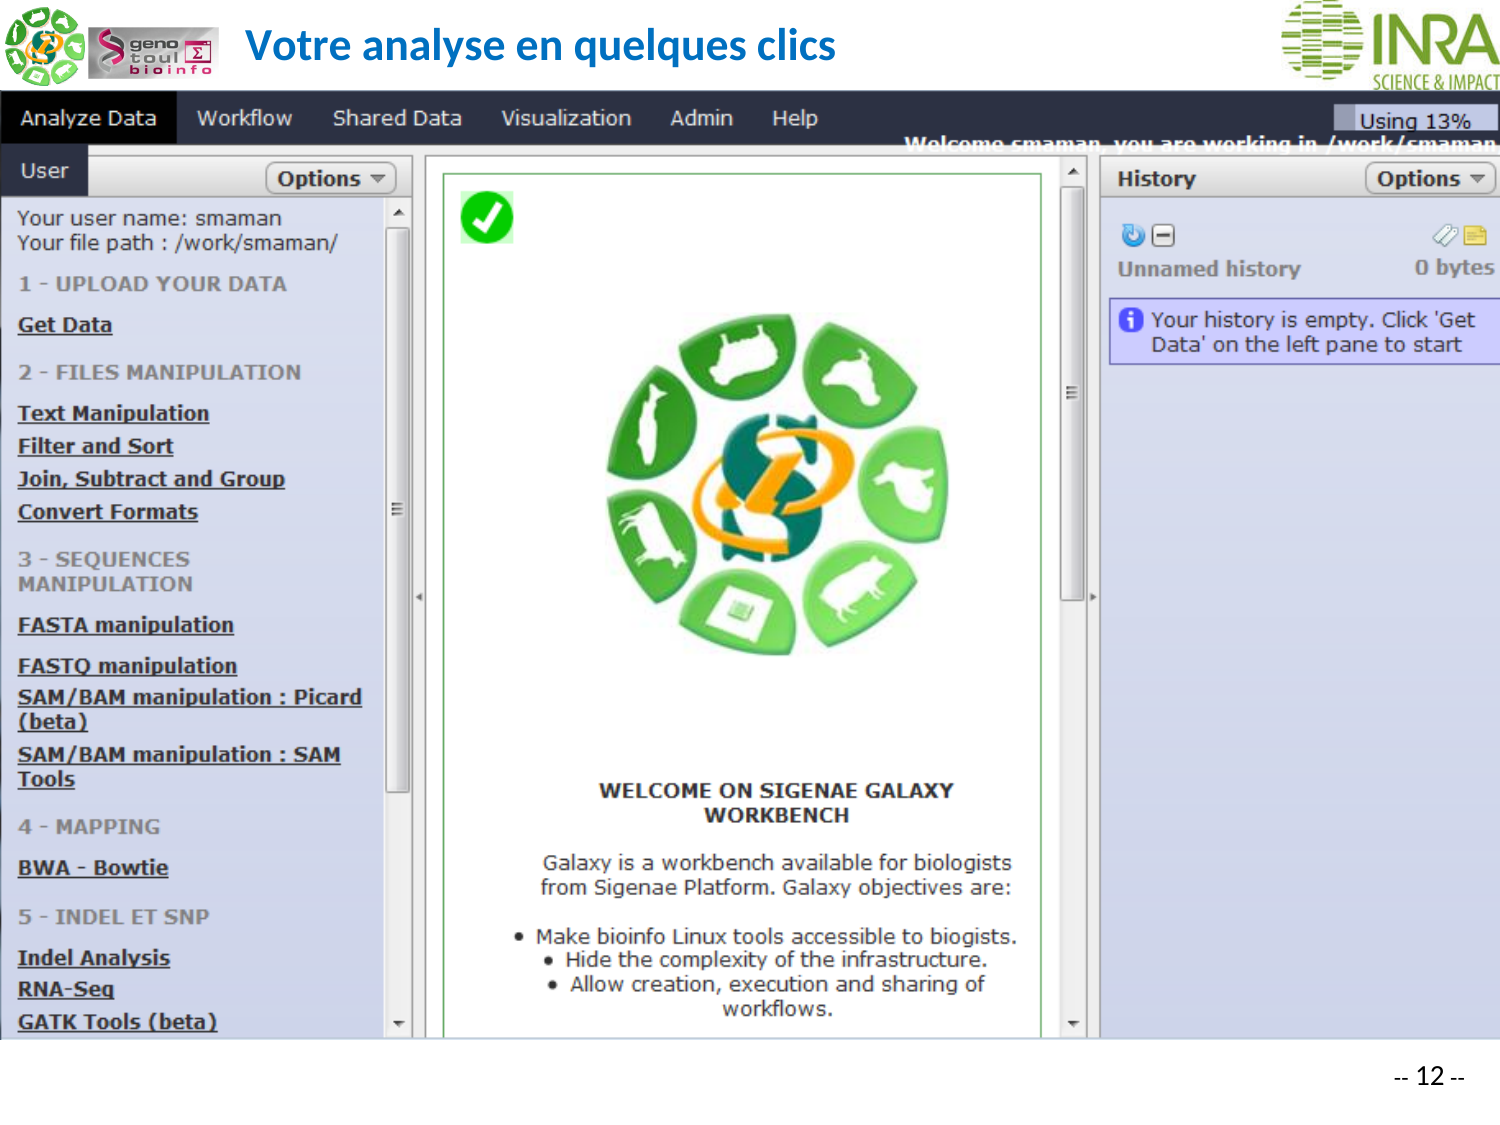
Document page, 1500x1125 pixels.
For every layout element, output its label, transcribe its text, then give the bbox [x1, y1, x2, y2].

picture [5, 7, 85, 86]
text_box Votre analyse en quelques clics [230, 19, 1400, 90]
picture [88, 27, 219, 79]
picture [0, 0, 1500, 1040]
